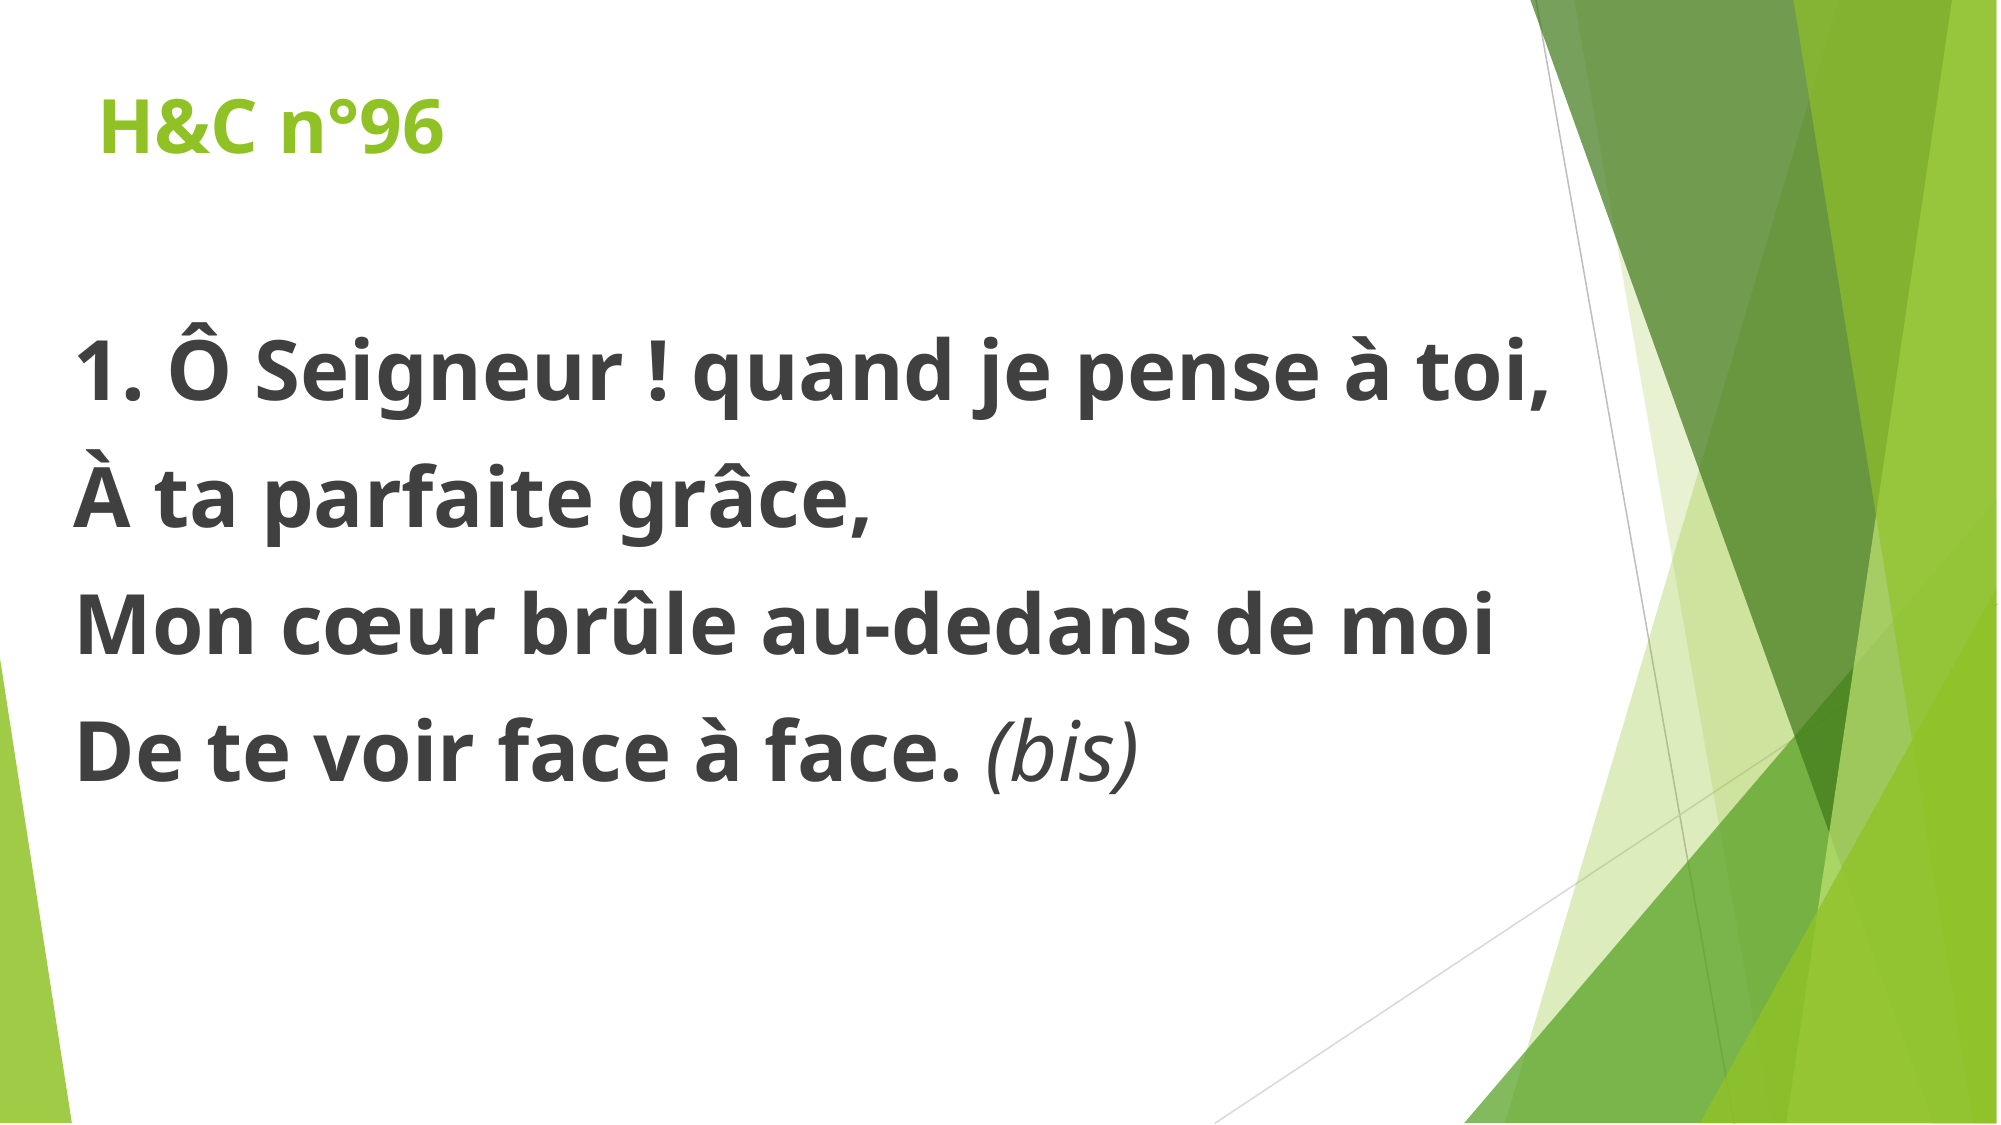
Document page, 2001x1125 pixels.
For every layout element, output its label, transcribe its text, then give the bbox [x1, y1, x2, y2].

text_box 1. Ô Seigneur ! quand je pense à toi, À ta parfaite grâce, Mon cœur brûle au-dedans de moi De te voir face à face. (bis) [59, 295, 2001, 1037]
text_box H&C n°96 [82, 70, 1522, 178]
